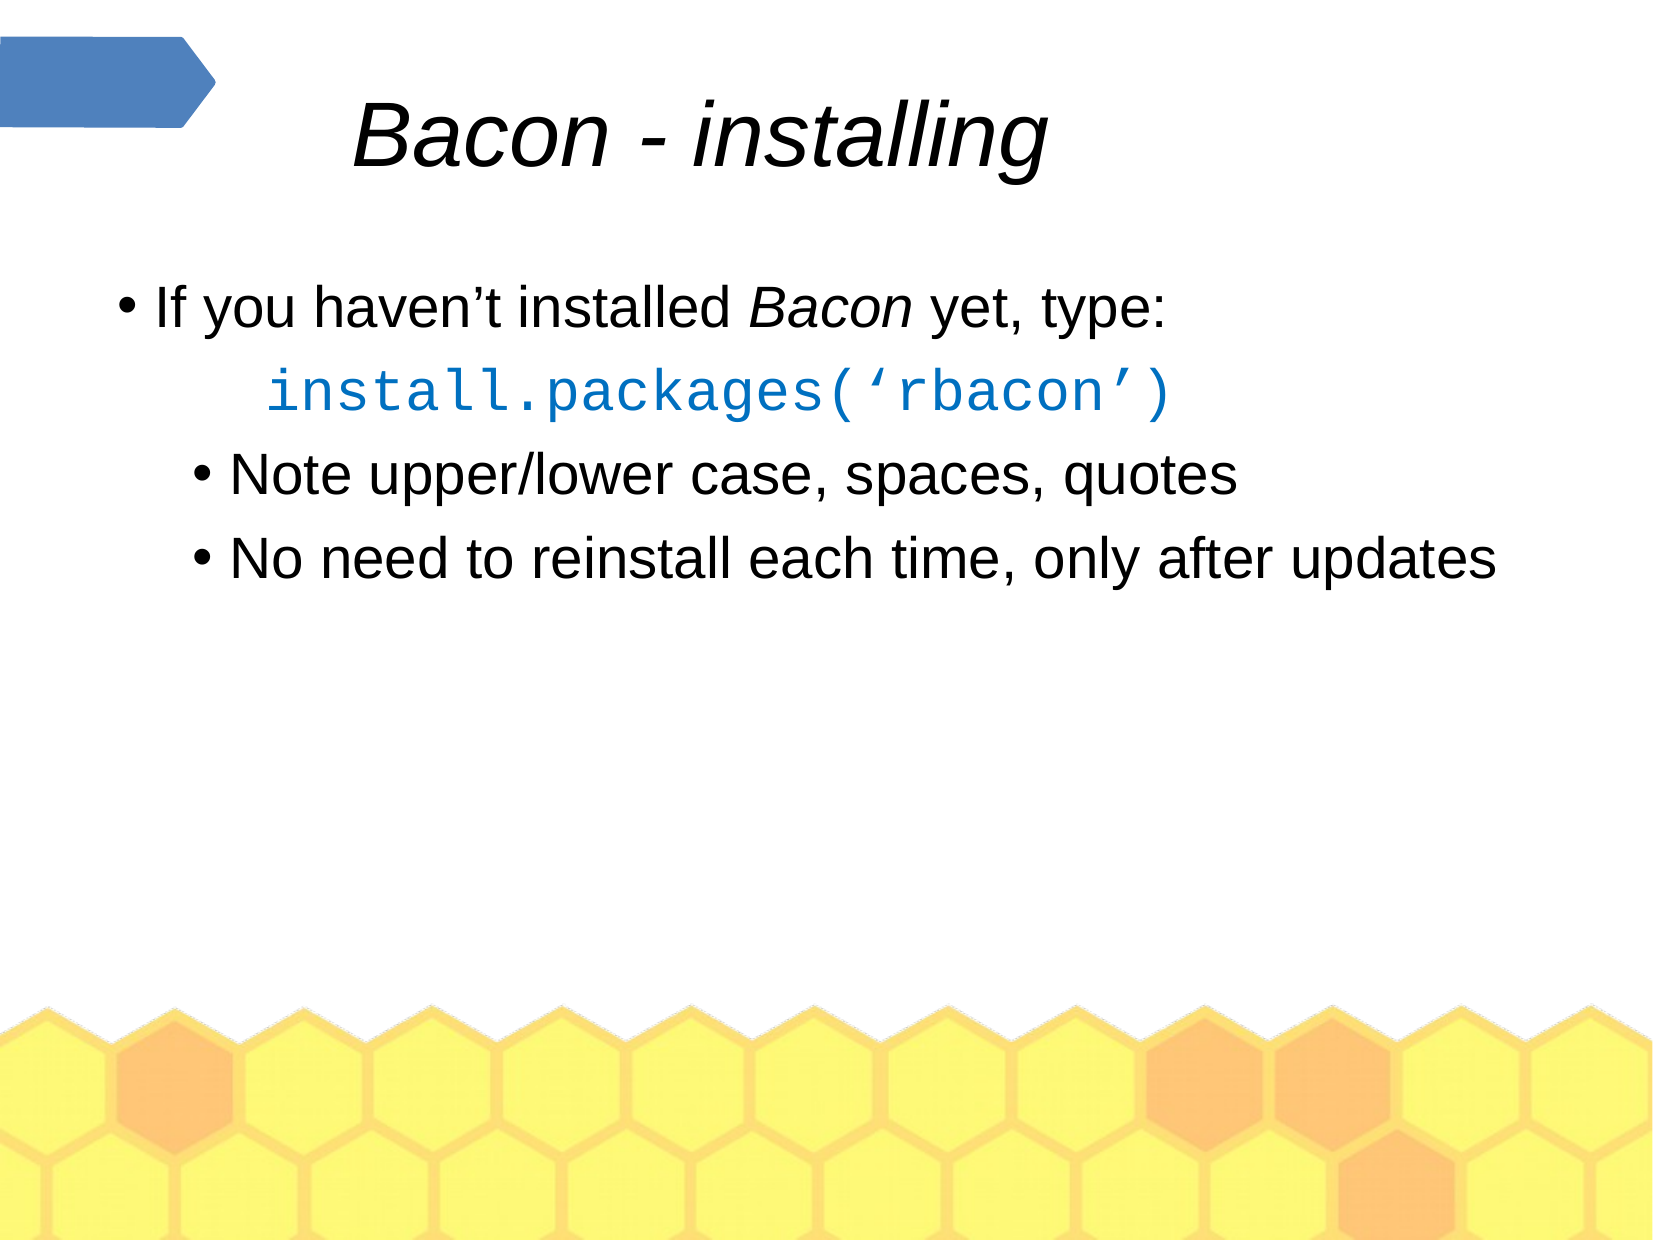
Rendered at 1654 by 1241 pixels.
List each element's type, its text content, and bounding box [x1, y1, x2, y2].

text_box Bacon - installing [351, 21, 1560, 253]
text_box If you haven’t installed Bacon yet, type: install.packages(‘rbacon’) Note upper/lower case, spaces, quotes No need to reinstall each time, only after updates [116, 276, 1560, 960]
picture [0, 1001, 1653, 1240]
